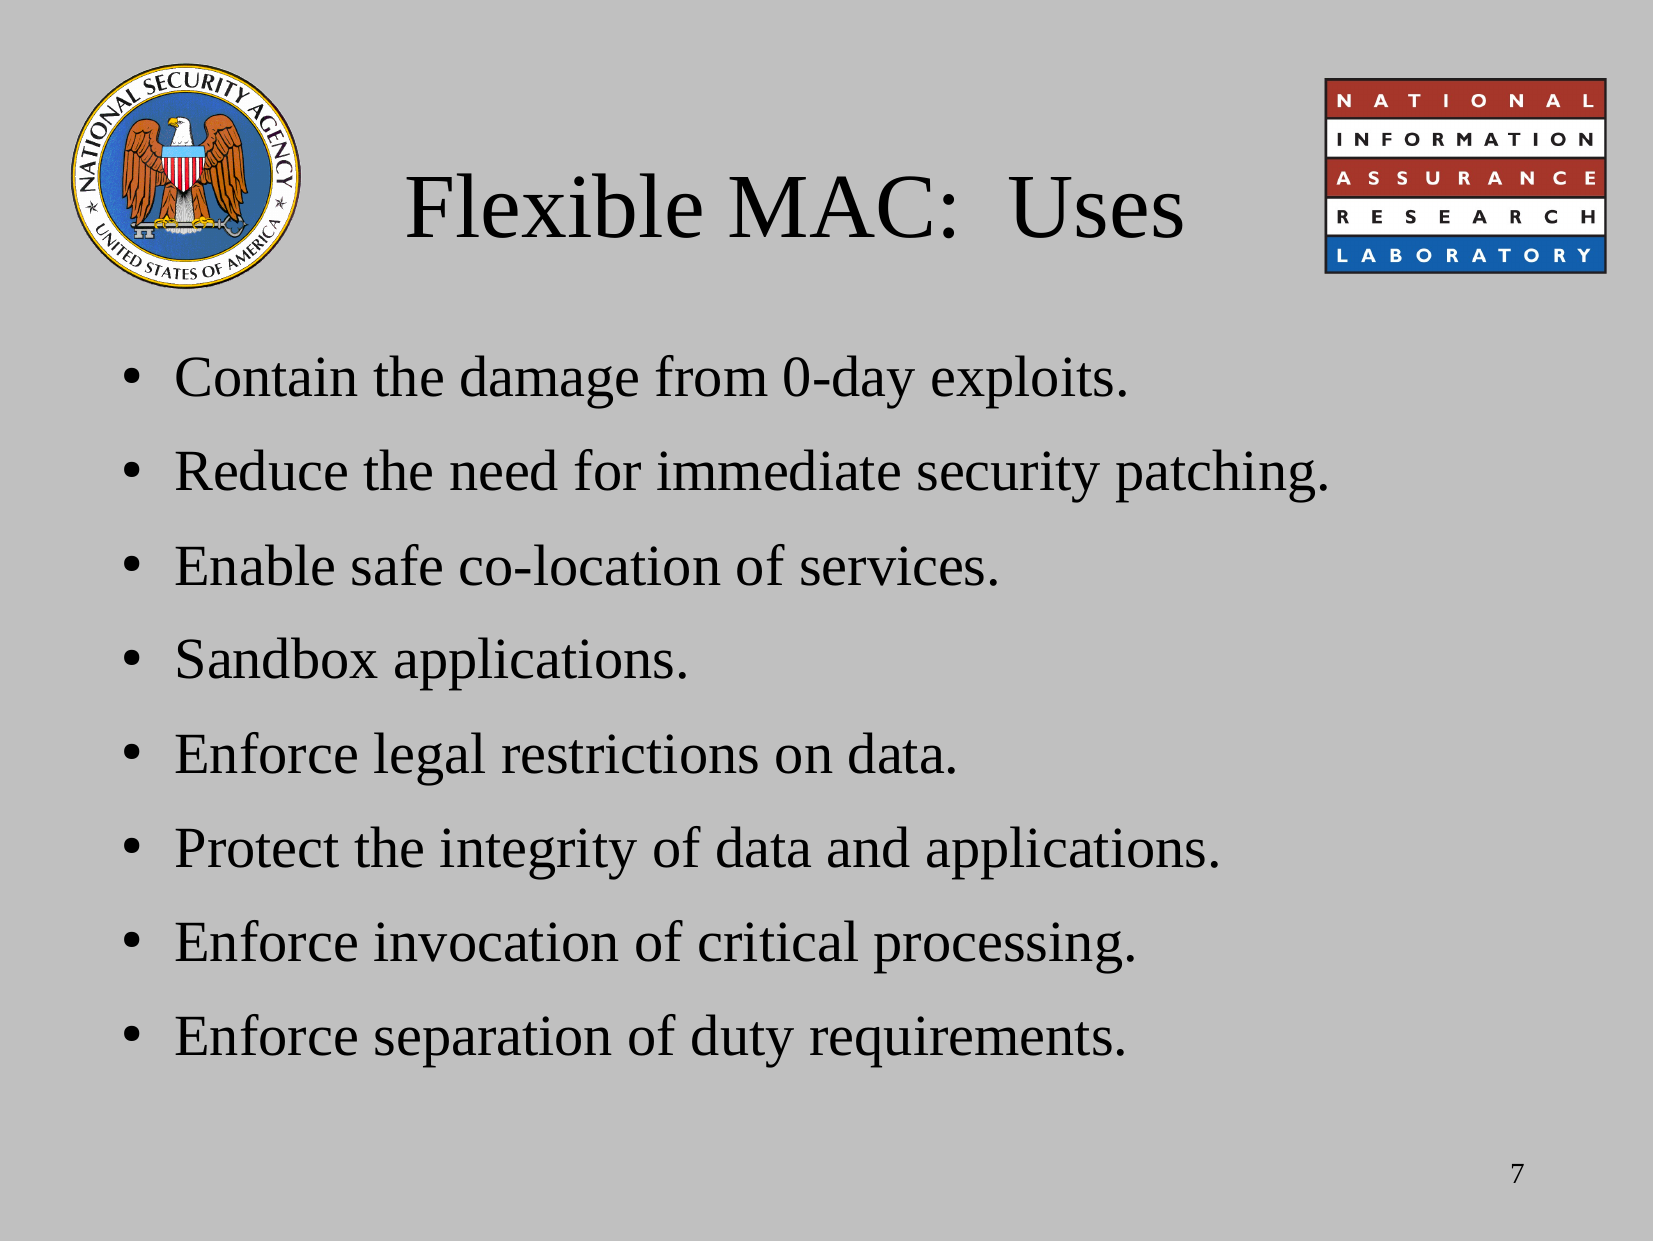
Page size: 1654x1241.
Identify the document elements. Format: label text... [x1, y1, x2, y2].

title Flexible MAC: Uses [312, 110, 1279, 303]
picture [1324, 78, 1607, 274]
list Contain the damage from 0-day exploits. Reduce the need for immediate security patching. Enable safe co-location of services. Sandbox applications. Enforce legal restrictions on data. Protect the integrity of data and applications. Enforce invocation of critical processing. Enforce separation of duty requirements. [121, 344, 1534, 1112]
picture [69, 61, 303, 291]
